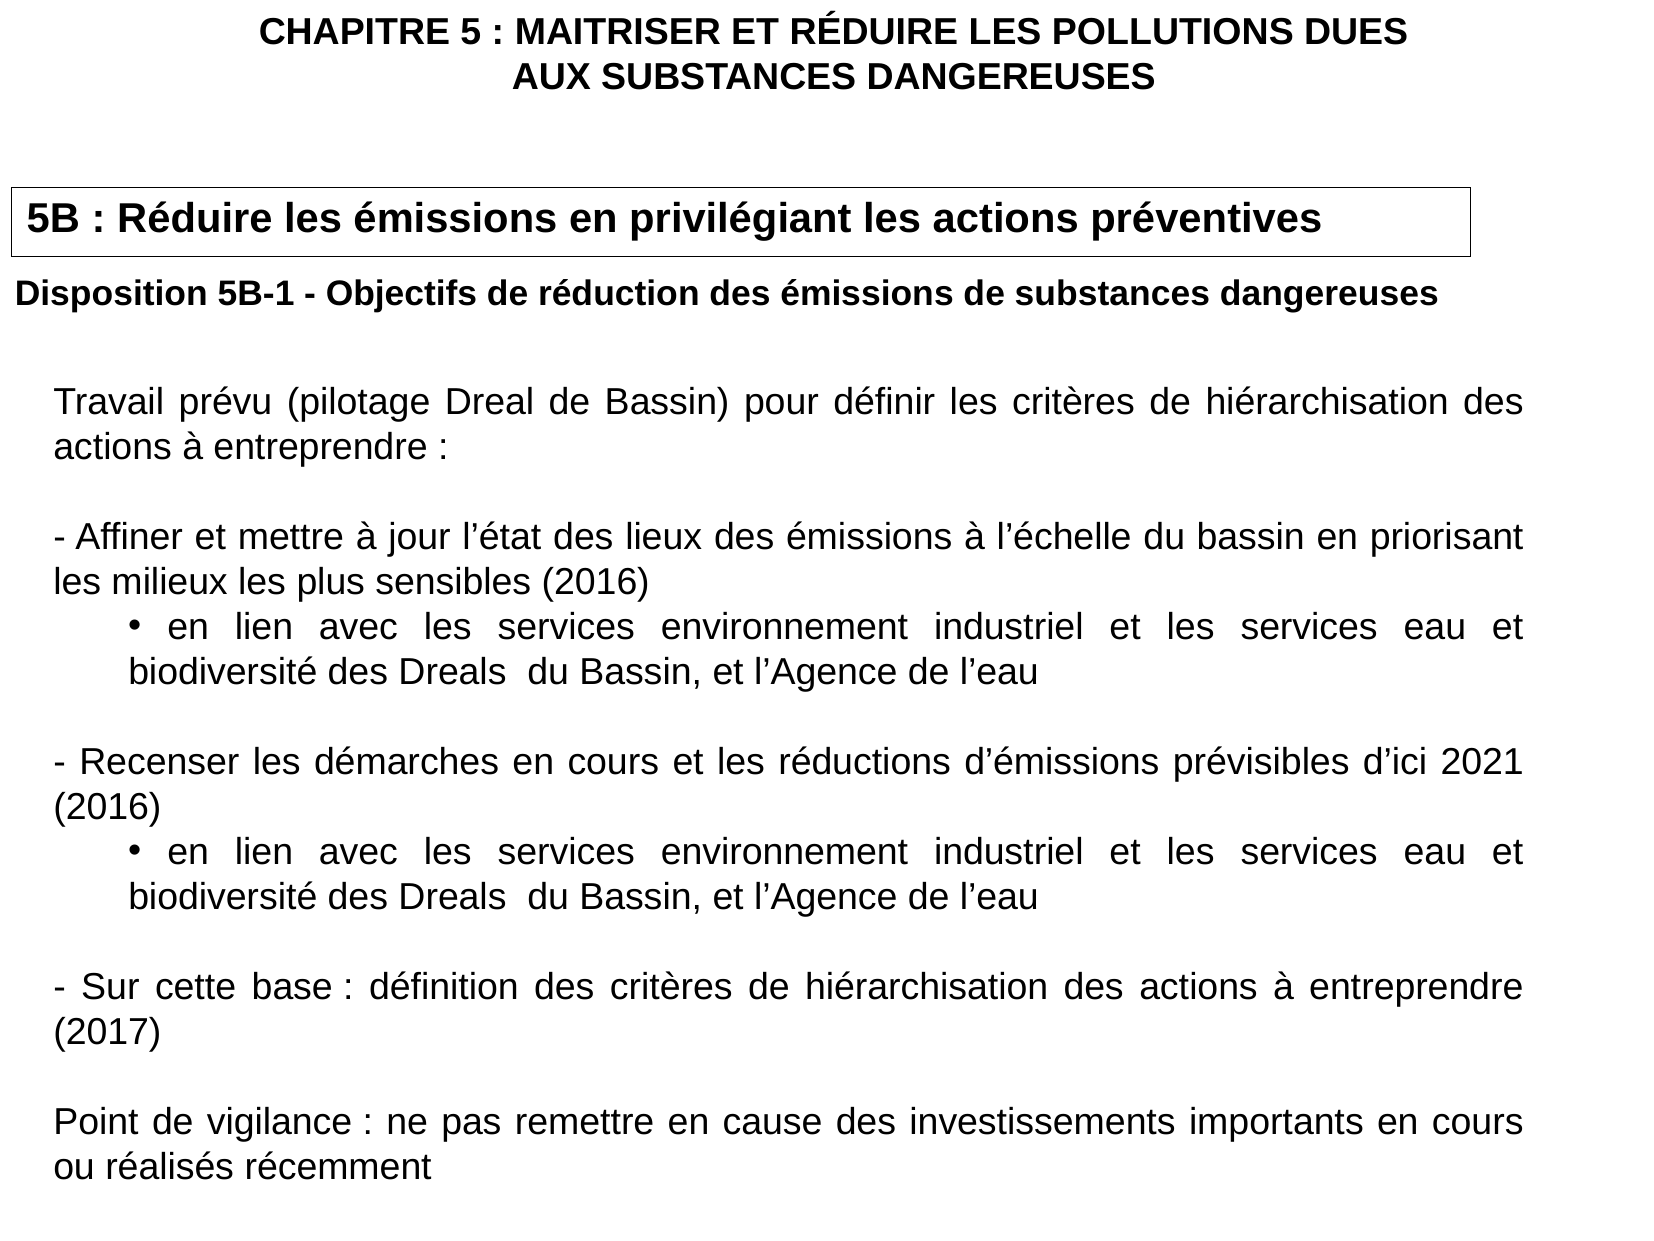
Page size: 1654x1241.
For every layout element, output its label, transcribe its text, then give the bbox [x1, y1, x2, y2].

text_box Disposition 5B-1 - Objectifs de réduction des émissions de substances dangereuses [0, 262, 1501, 325]
text_box CHAPITRE 5 : MAITRISER ET RÉDUIRE LES POLLUTIONS DUES AUX SUBSTANCES DANGEREUSES [237, 0, 1431, 105]
table_header 5B : Réduire les émissions en privilégiant les actions préventives [12, 188, 1470, 256]
text_box Travail prévu (pilotage Dreal de Bassin) pour définir les critères de hiérarchisation des actions à entreprendre : - Affiner et mettre à jour l’état des lieux des émissions à l’échelle du bassin en priorisant les milieux les plus sensibles (2016) en lien avec les services environnement industriel et les services eau et biodiversité des Dreals du Bassin, et l’Agence de l’eau - Recenser les démarches en cours et les réductions d’émissions prévisibles d’ici 2021 (2016) en lien avec les services environnement industriel et les services eau et biodiversité des Dreals du Bassin, et l’Agence de l’eau - Sur cette base : définition des critères de hiérarchisation des actions à entreprendre (2017) Point de vigilance : ne pas remettre en cause des investissements importants en cours ou réalisés récemment [38, 369, 1539, 1144]
